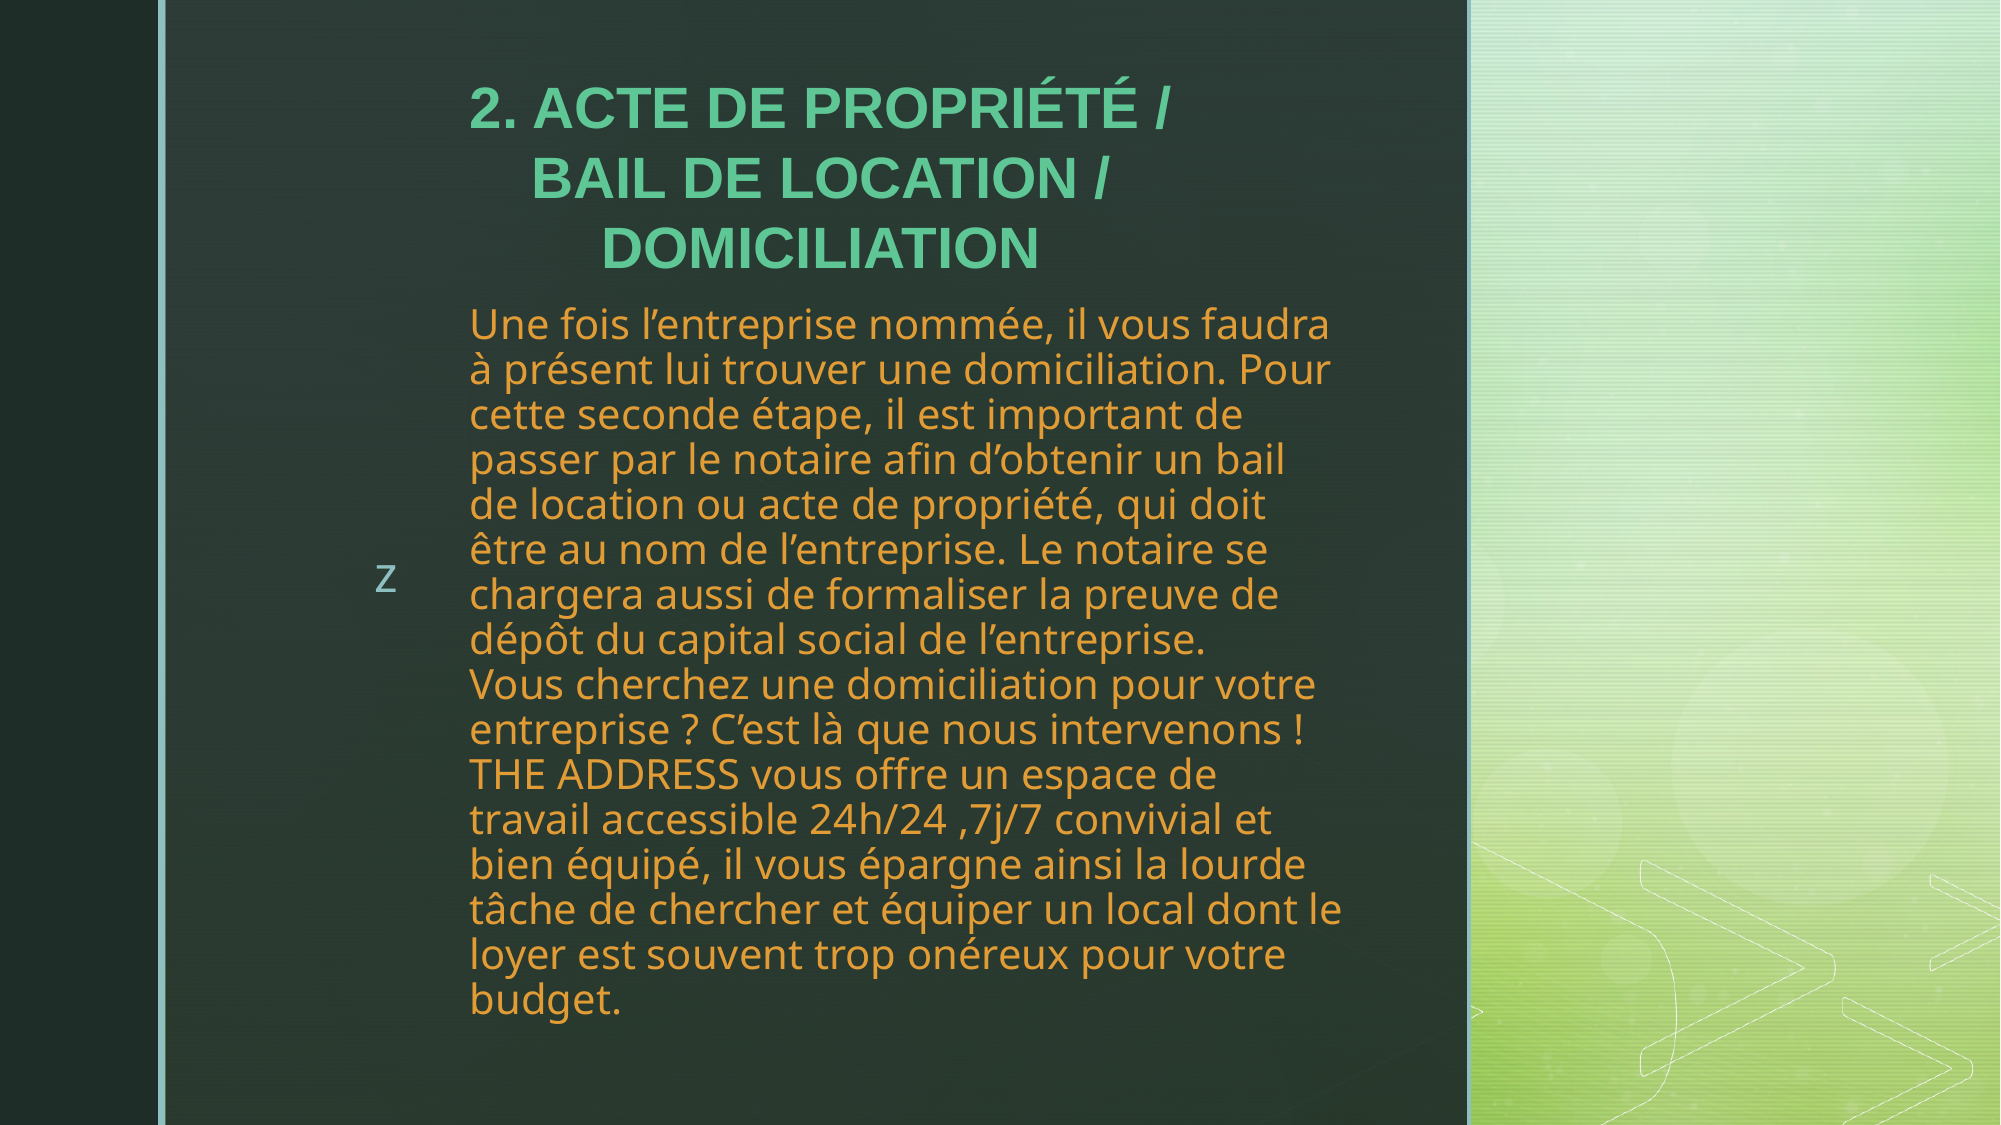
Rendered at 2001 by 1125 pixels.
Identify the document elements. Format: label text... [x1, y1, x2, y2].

subtitle 2. ACTE DE PROPRIÉTÉ / BAIL DE LOCATION / DOMICILIATION [454, 40, 1334, 391]
title Une fois l’entreprise nommée, il vous faudra à présent lui trouver une domiciliation. Pour cette seconde étape, il est important de passer par le notaire afin d’obtenir un bail de location ou acte de propriété, qui doit être au nom de l’entreprise. Le notaire se chargera aussi de formaliser la preuve de dépôt du capital social de l’entreprise. Vous cherchez une domiciliation pour votre entreprise ? C’est là que nous intervenons ! THE ADDRESS vous offre un espace de travail accessible 24h/24 ,7j/7 convivial et bien équipé, il vous épargne ainsi la lourde tâche de chercher et équiper un local dont le loyer est souvent trop onéreux pour votre budget. [454, 296, 1360, 669]
